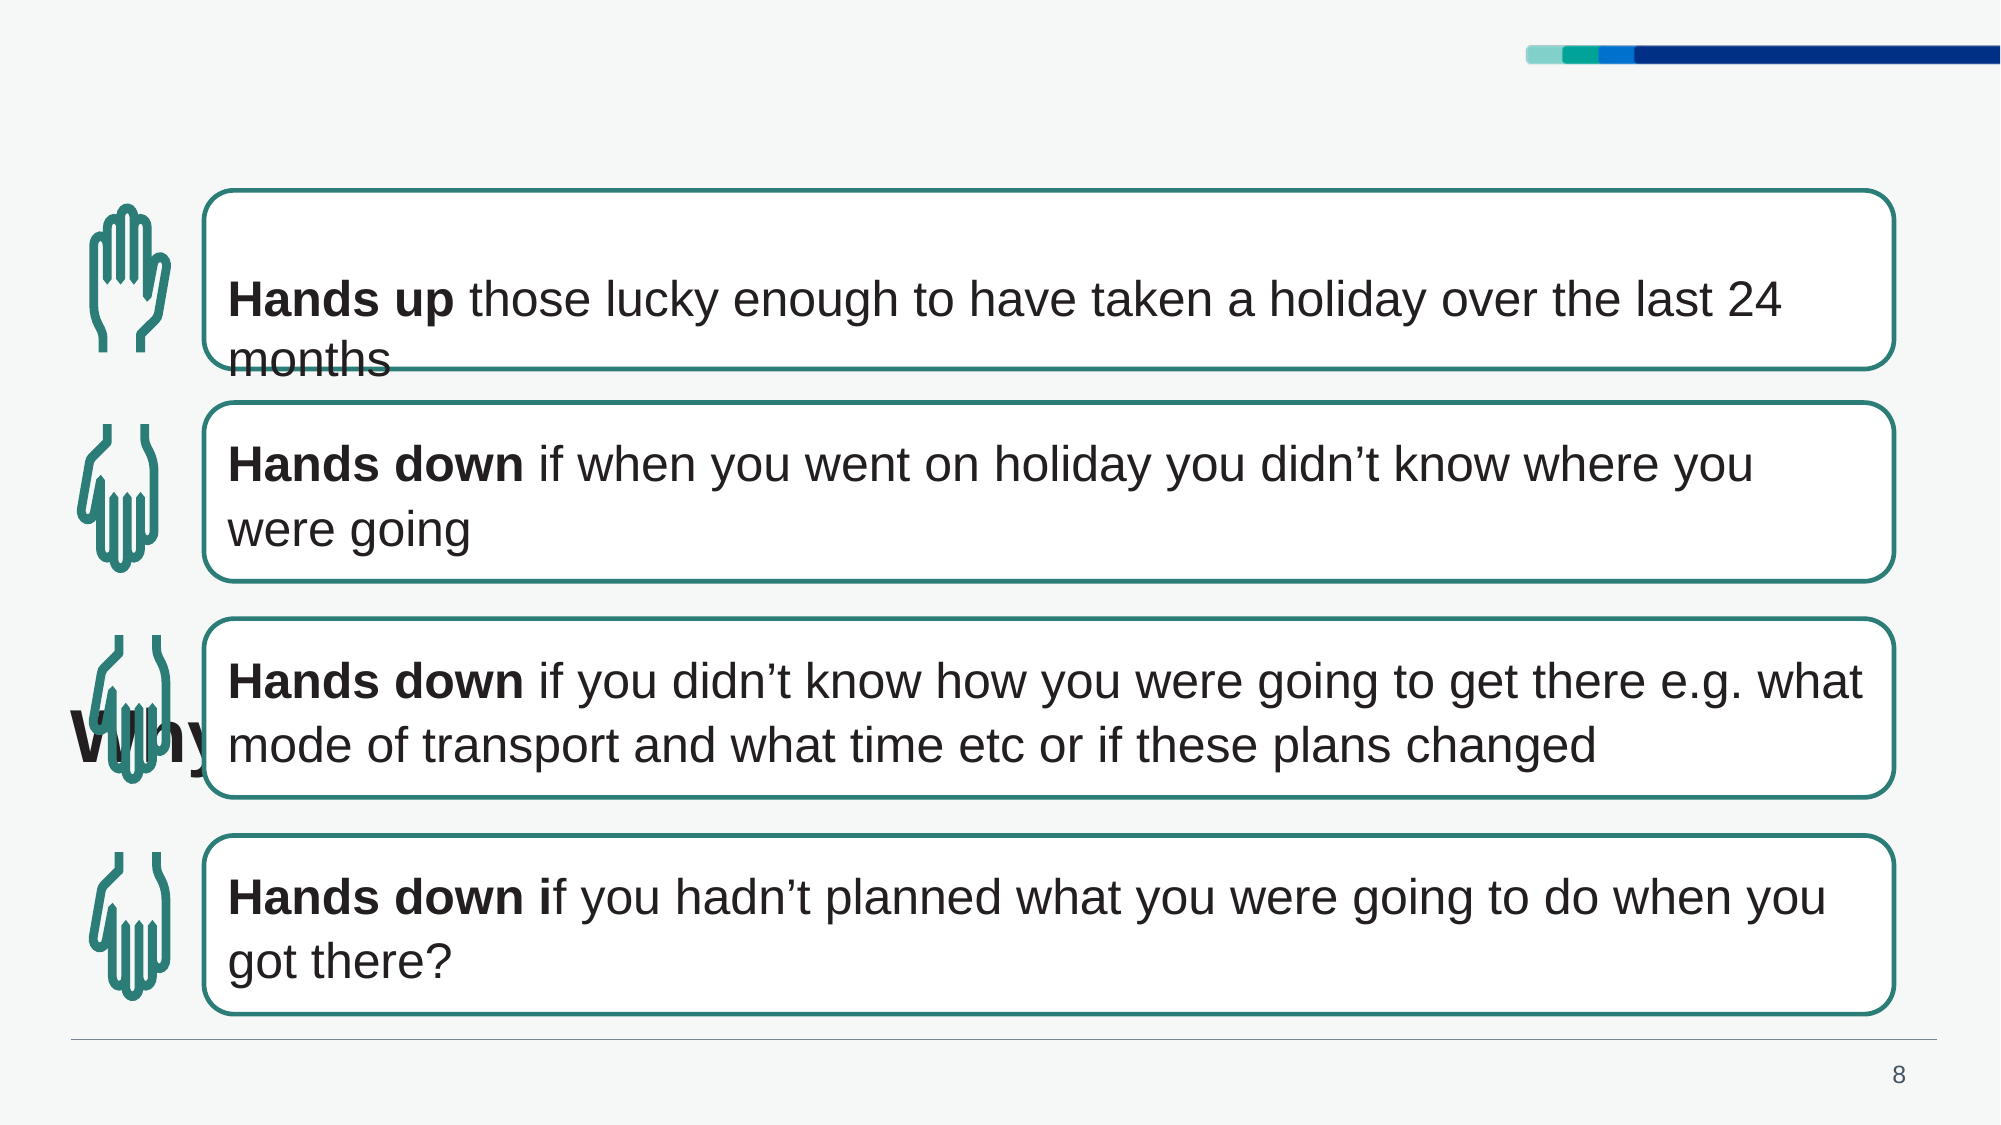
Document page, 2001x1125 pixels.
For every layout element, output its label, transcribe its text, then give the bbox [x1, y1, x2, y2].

picture [64, 623, 195, 793]
picture [64, 840, 195, 1010]
picture [52, 412, 184, 582]
picture [64, 195, 195, 365]
title Why use a training plan? [70, 70, 1942, 213]
text_box Hands down if you hadn’t planned what you were going to do when you got there? [203, 835, 1895, 1015]
text_box Hands down if you didn’t know how you were going to get there e.g. what mode of transport and what time etc or if these plans changed [203, 618, 1895, 798]
text_box Hands down if when you went on holiday you didn’t know where you were going [203, 402, 1895, 582]
text_box Hands up those lucky enough to have taken a holiday over the last 24 months [203, 190, 1895, 370]
